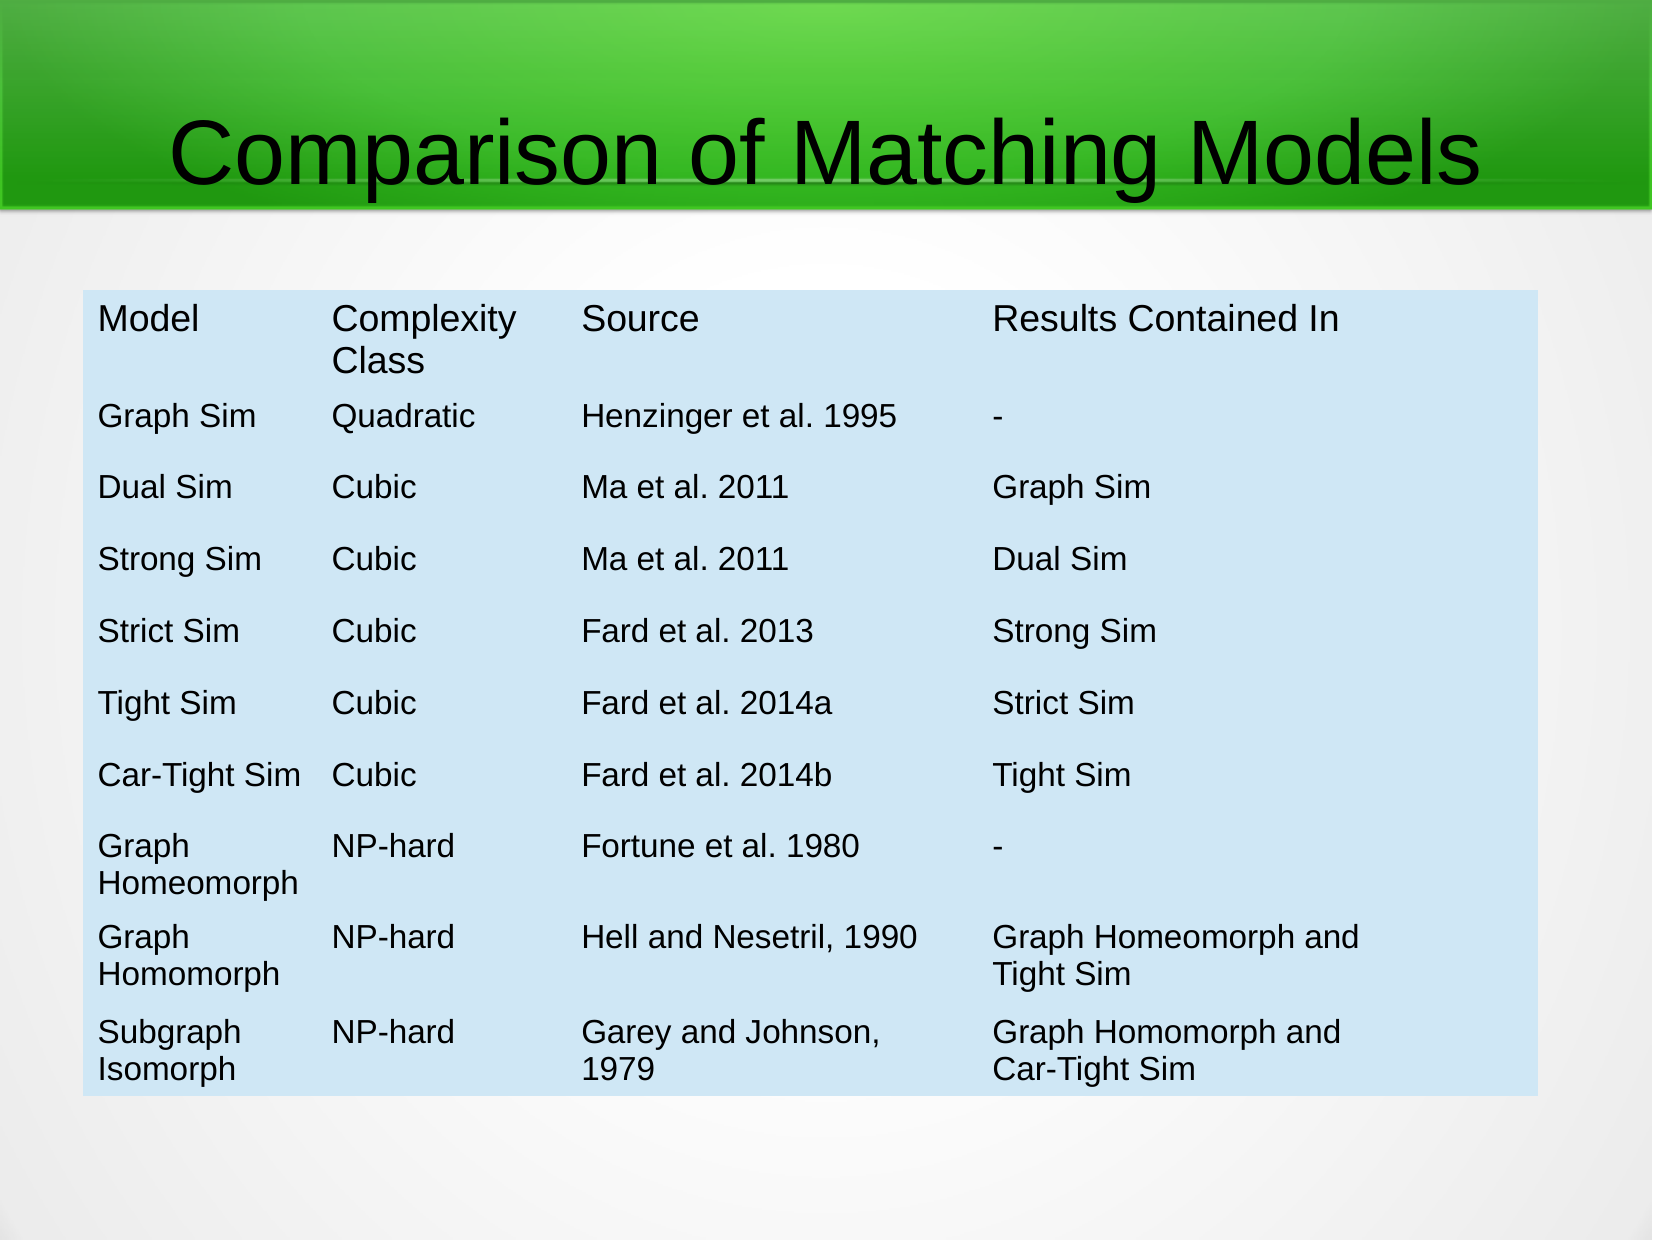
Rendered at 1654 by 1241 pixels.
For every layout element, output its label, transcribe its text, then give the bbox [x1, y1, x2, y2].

table_cell Dual Sim [83, 461, 317, 533]
table_cell Strict Sim [83, 605, 317, 677]
table_cell Fard et al. 2014b [566, 749, 978, 820]
table_cell Fard et al. 2014a [566, 677, 978, 749]
table_cell Strong Sim [978, 605, 1538, 677]
table_cell Strong Sim [83, 533, 317, 605]
table_cell NP-hard [317, 1006, 566, 1096]
table_cell Fortune et al. 1980 [566, 820, 978, 911]
table_header Results Contained In [978, 290, 1538, 390]
table_cell Quadratic [317, 390, 566, 461]
table_cell Fard et al. 2013 [566, 605, 978, 677]
table_cell - [978, 820, 1538, 911]
table_cell Graph Homeomorph and Tight Sim [978, 911, 1538, 1006]
title Comparison of Matching Models [82, 49, 1571, 257]
table_cell Strict Sim [978, 677, 1538, 749]
table_cell Graph Sim [978, 461, 1538, 533]
table_cell Ma et al. 2011 [566, 461, 978, 533]
table_header Model [83, 290, 317, 390]
table_cell Henzinger et al. 1995 [566, 390, 978, 461]
table_cell NP-hard [317, 820, 566, 911]
table_cell Tight Sim [83, 677, 317, 749]
table_cell Cubic [317, 605, 566, 677]
table_header Source [566, 290, 978, 390]
table_cell Cubic [317, 461, 566, 533]
table_cell Car-Tight Sim [83, 749, 317, 820]
table_cell Dual Sim [978, 533, 1538, 605]
table_cell Tight Sim [978, 749, 1538, 820]
table_cell - [978, 390, 1538, 461]
table_cell Garey and Johnson, 1979 [566, 1006, 978, 1096]
table_cell Subgraph Isomorph [83, 1006, 317, 1096]
table_cell Graph Sim [83, 390, 317, 461]
table_cell Graph Homomorph and Car-Tight Sim [978, 1006, 1538, 1096]
table_cell Cubic [317, 533, 566, 605]
table_cell Cubic [317, 749, 566, 820]
table_cell Ma et al. 2011 [566, 533, 978, 605]
table_cell Graph Homeomorph [83, 820, 317, 911]
table_cell Hell and Nesetril, 1990 [566, 911, 978, 1006]
table_cell NP-hard [317, 911, 566, 1006]
table_header Complexity Class [317, 290, 566, 390]
table_cell Cubic [317, 677, 566, 749]
table_cell Graph Homomorph [83, 911, 317, 1006]
